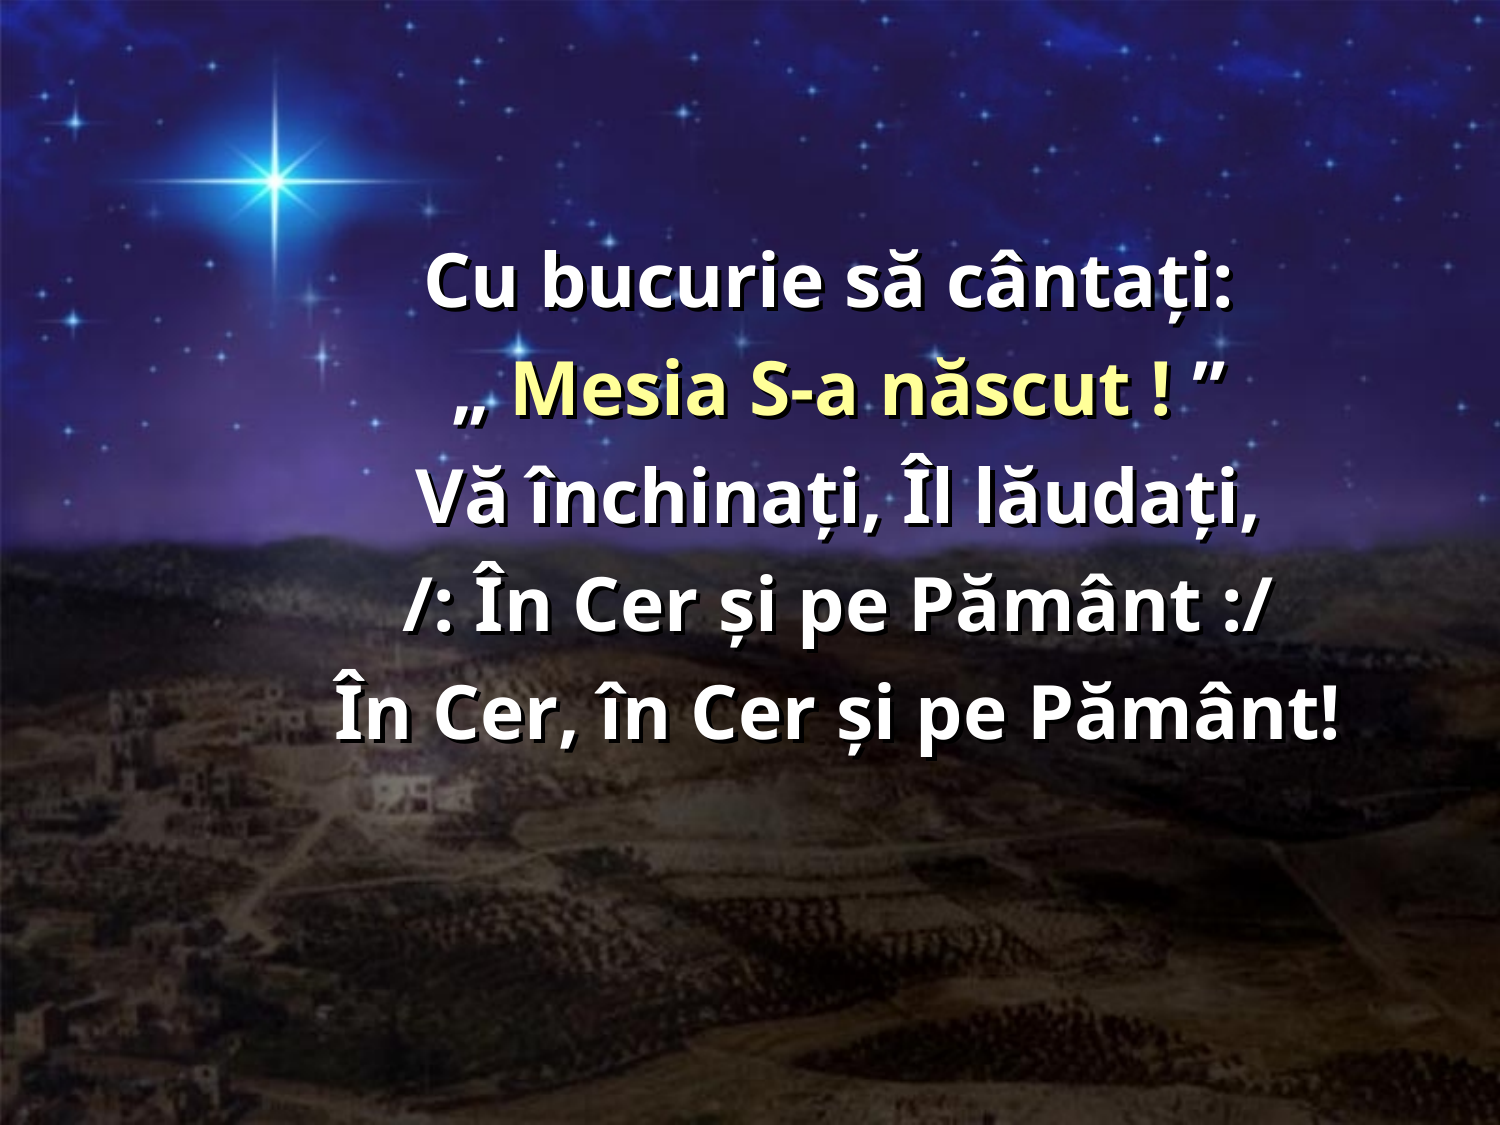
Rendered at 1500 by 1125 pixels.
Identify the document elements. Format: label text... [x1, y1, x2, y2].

picture [0, 0, 1500, 1125]
subtitle Cu bucurie să cântaţi: „ Mesia S-a născut ! ” Vă închinaţi, Îl lăudaţi, /: În Cer şi pe Pământ :/ În Cer, în Cer şi pe Pământ! [147, 206, 1500, 845]
